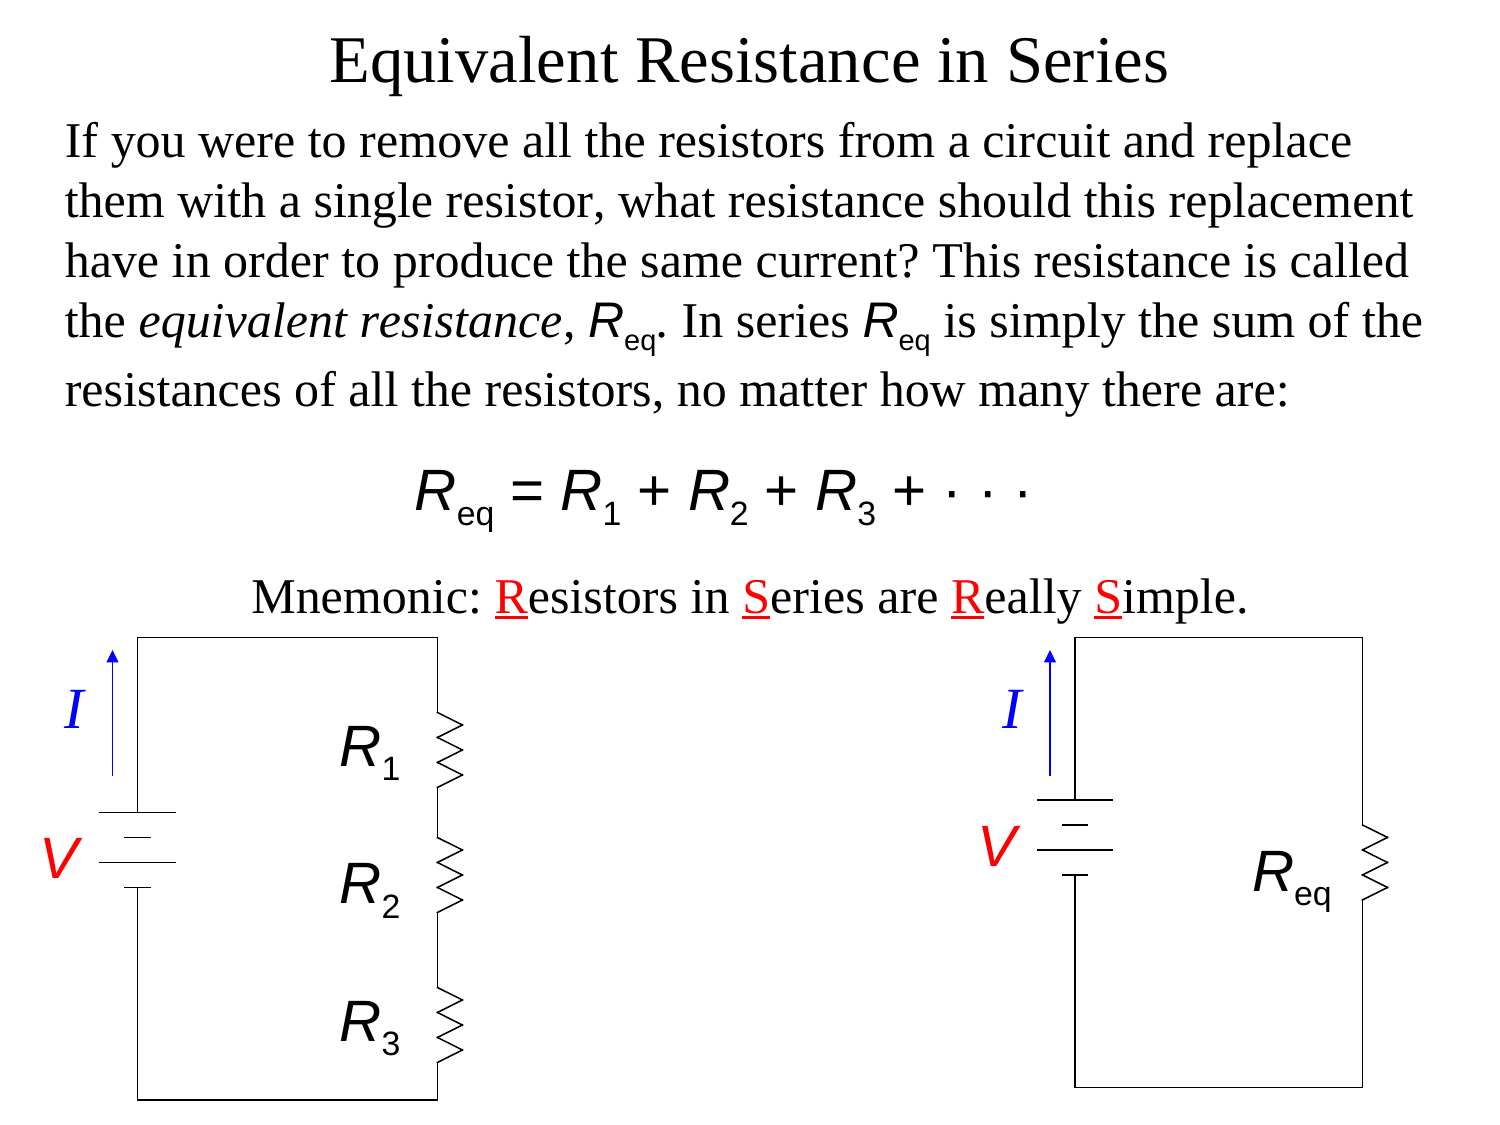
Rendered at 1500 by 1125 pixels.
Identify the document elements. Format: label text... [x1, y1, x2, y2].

text_box I [50, 662, 113, 748]
text_box I [987, 662, 1051, 748]
title Equivalent Resistance in Series [112, 8, 1388, 99]
text_box Req [1237, 825, 1413, 921]
text_box R1 [324, 699, 501, 796]
text_box R3 [324, 975, 476, 1071]
text_box V [962, 800, 1051, 886]
text_box V [24, 812, 113, 898]
text_box R2 [324, 837, 501, 933]
text_box If you were to remove all the resistors from a circuit and replace them with a single resistor, what resistance should this replacement have in order to produce the same current? This resistance is called the equivalent resistance, Req. In series Req is simply the sum of the resistances of all the resistors, no matter how many there are: Req = R1 + R2 + R3 + · · · Mnemonic: Resistors in Series are Really Simple. [50, 99, 1451, 632]
